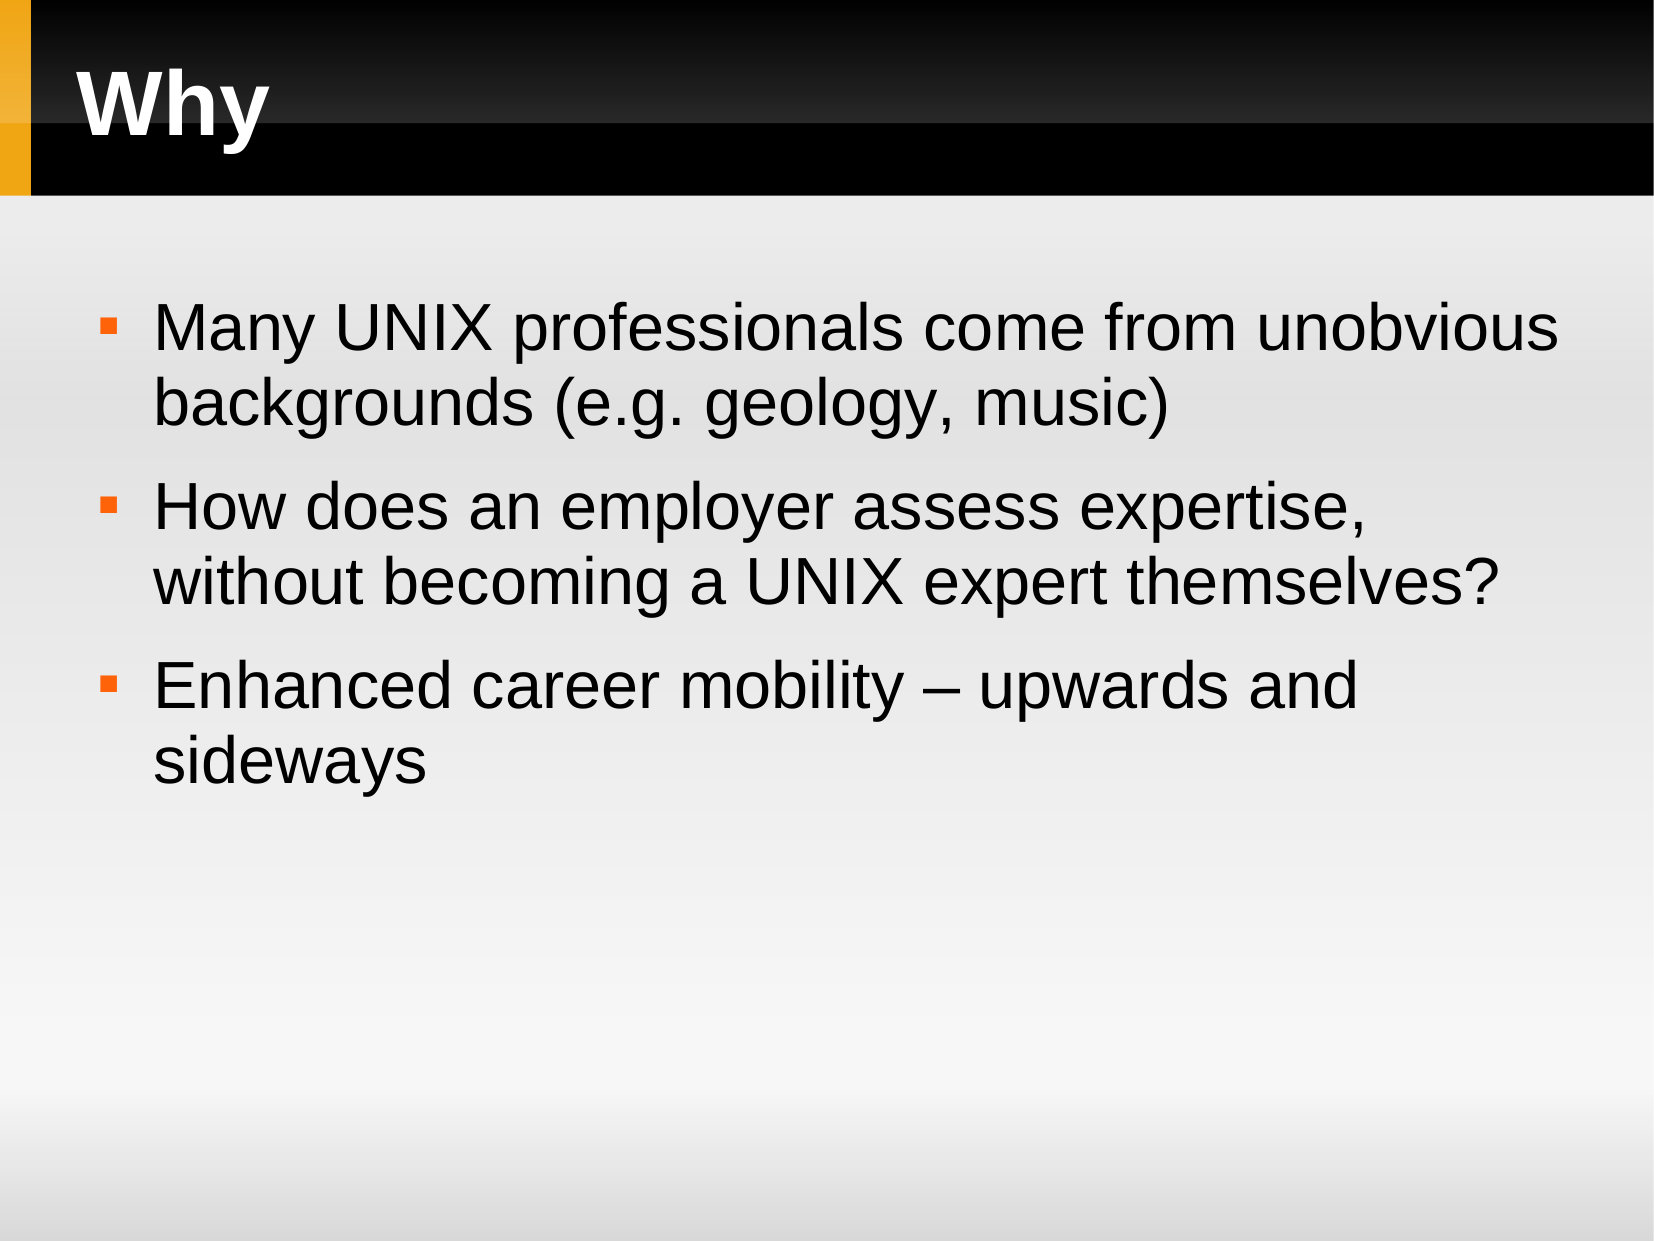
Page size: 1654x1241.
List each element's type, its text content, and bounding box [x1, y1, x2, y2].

title Why [76, 0, 1565, 208]
list Many UNIX professionals come from unobvious backgrounds (e.g. geology, music) How does an employer assess expertise, without becoming a UNIX expert themselves? Enhanced career mobility – upwards and sideways [82, 290, 1571, 1109]
picture [0, 0, 1654, 1241]
